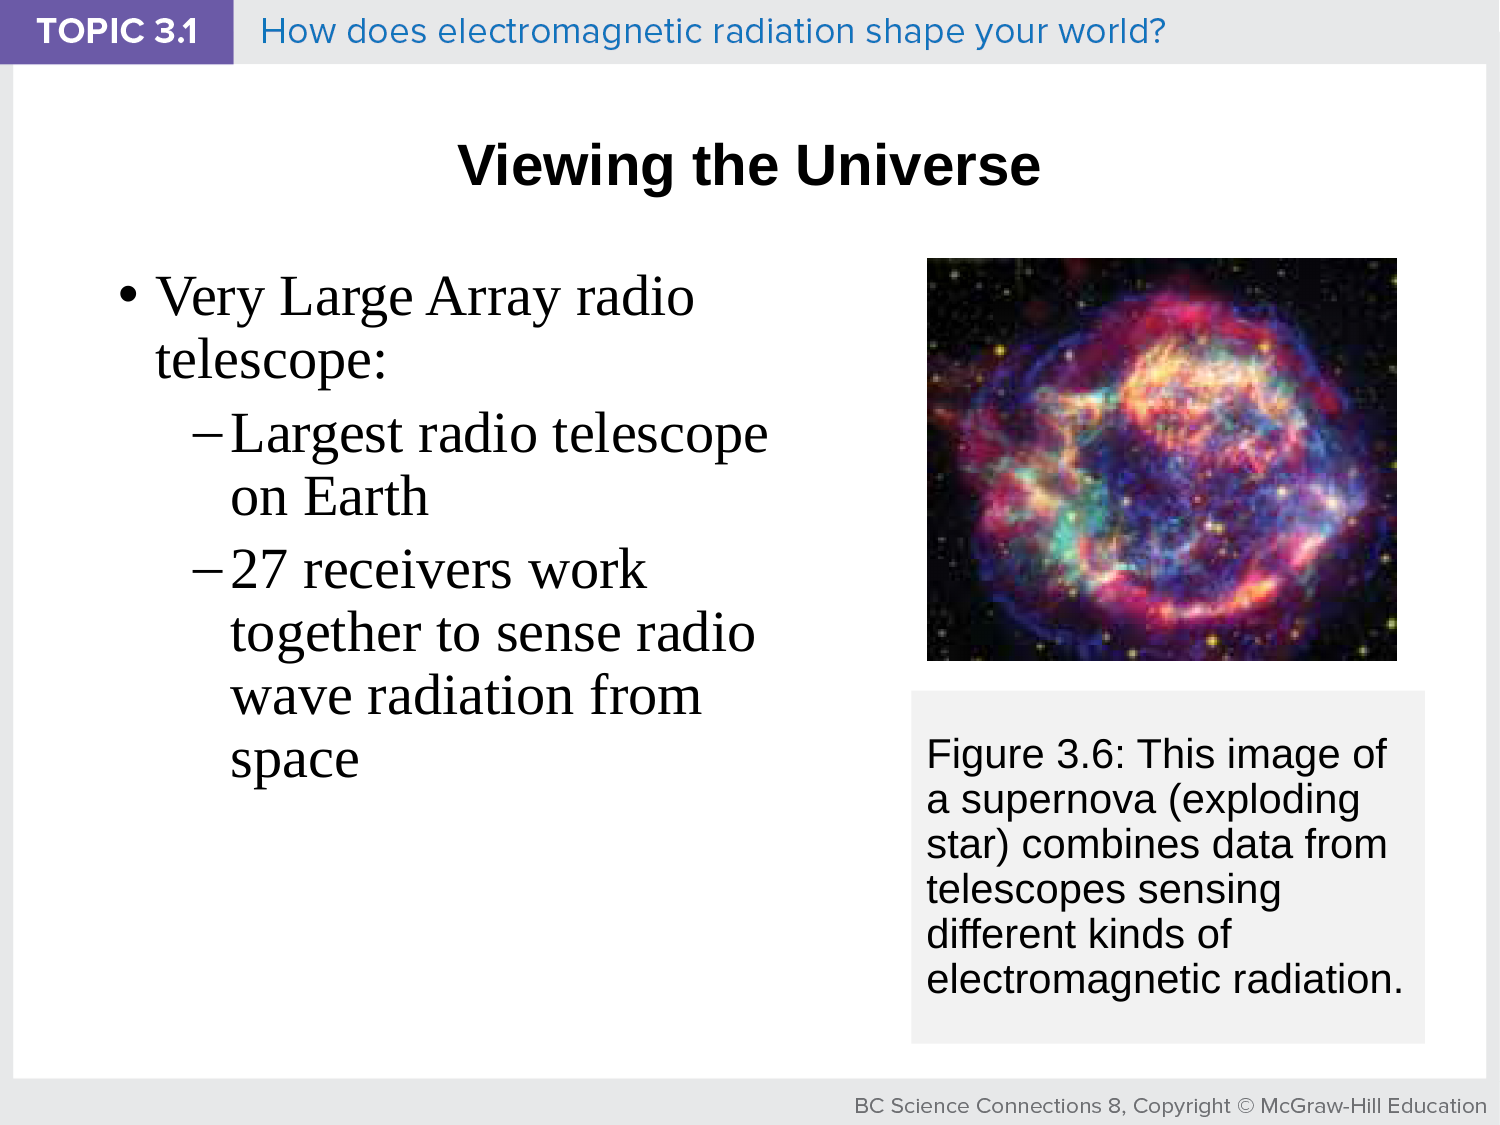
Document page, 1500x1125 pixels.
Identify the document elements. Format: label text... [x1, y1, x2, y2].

picture [0, 0, 1500, 1082]
list Figure 3.6: This image of a supernova (exploding star) combines data from telescopes sensing different kinds of electromagnetic radiation. [911, 690, 1425, 1044]
title Viewing the Universe [103, 76, 1397, 257]
list Very Large Array radio telescope: Largest radio telescope on Earth 27 receivers work together to sense radio wave radiation from space [103, 258, 813, 1066]
